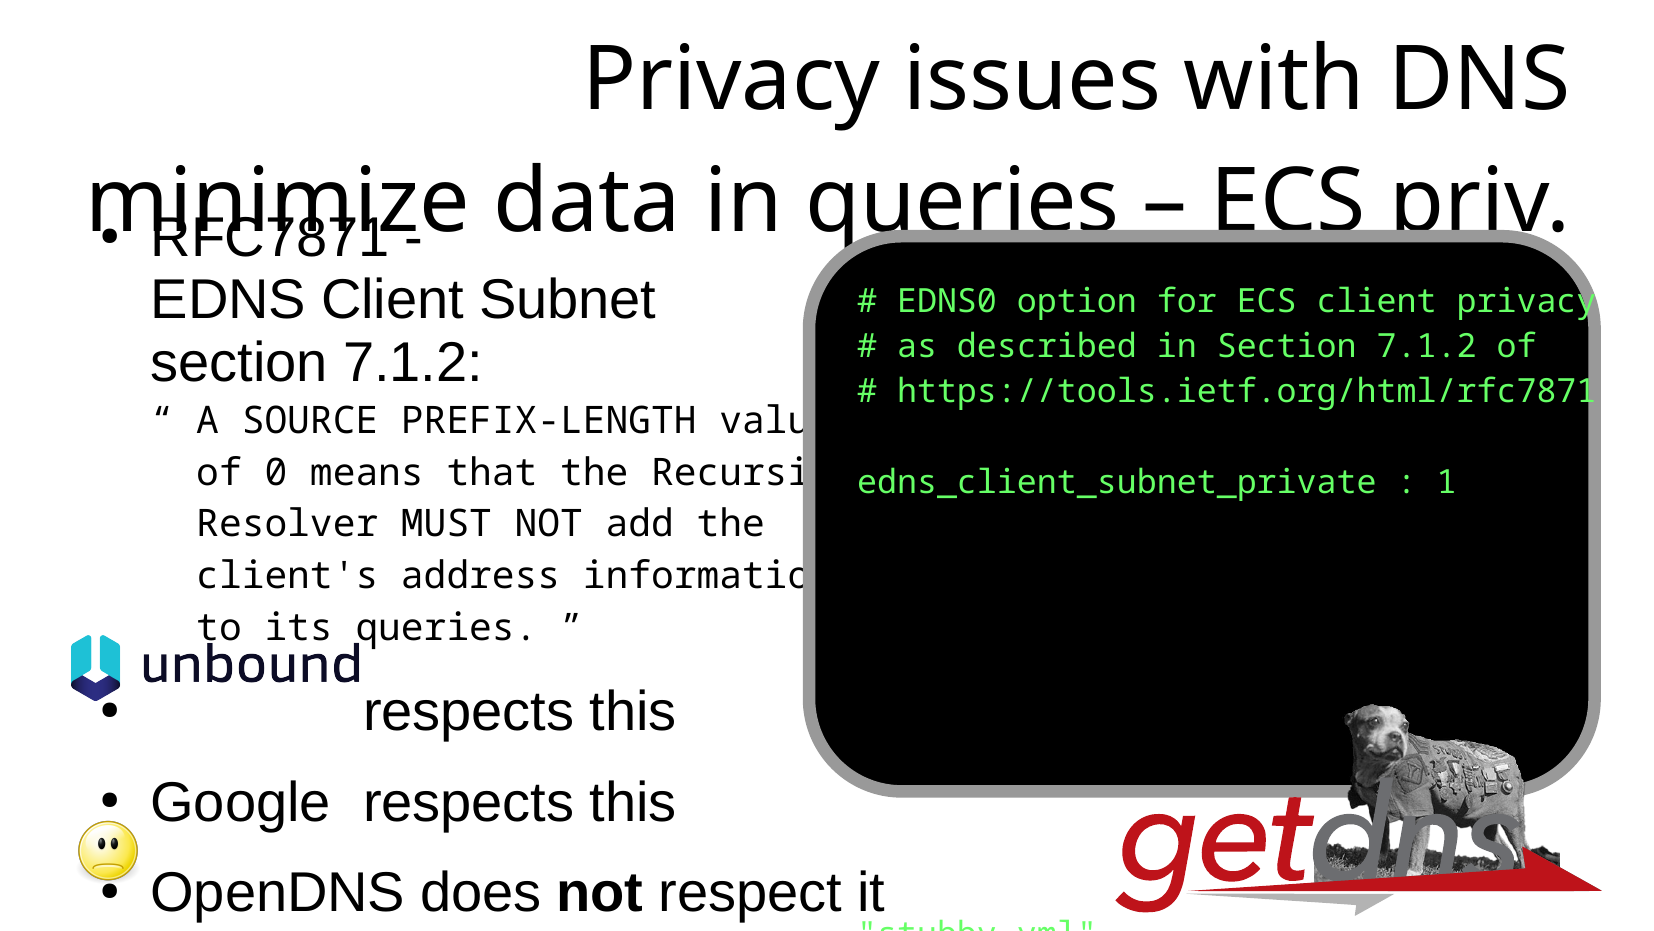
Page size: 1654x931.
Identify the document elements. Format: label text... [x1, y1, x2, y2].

picture [74, 818, 142, 886]
picture [1107, 694, 1614, 926]
title Privacy issues with DNS minimize data in queries – ECS priv. [0, 13, 1571, 211]
picture [64, 633, 361, 703]
text_box # EDNS0 option for ECS client privacy # as described in Section 7.1.2 of # https://tools.ietf.org/html/rfc7871 edns_client_subnet_private : 1 "stubby.yml" [809, 236, 1595, 792]
list RFC7871 - EDNS Client Subnet section 7.1.2: “ A SOURCE PREFIX-LENGTH value of 0 means that the Recursive Resolver MUST NOT add the client's address information to its queries. ” respects this Google respects this OpenDNS does not respect it [82, 206, 1004, 931]
